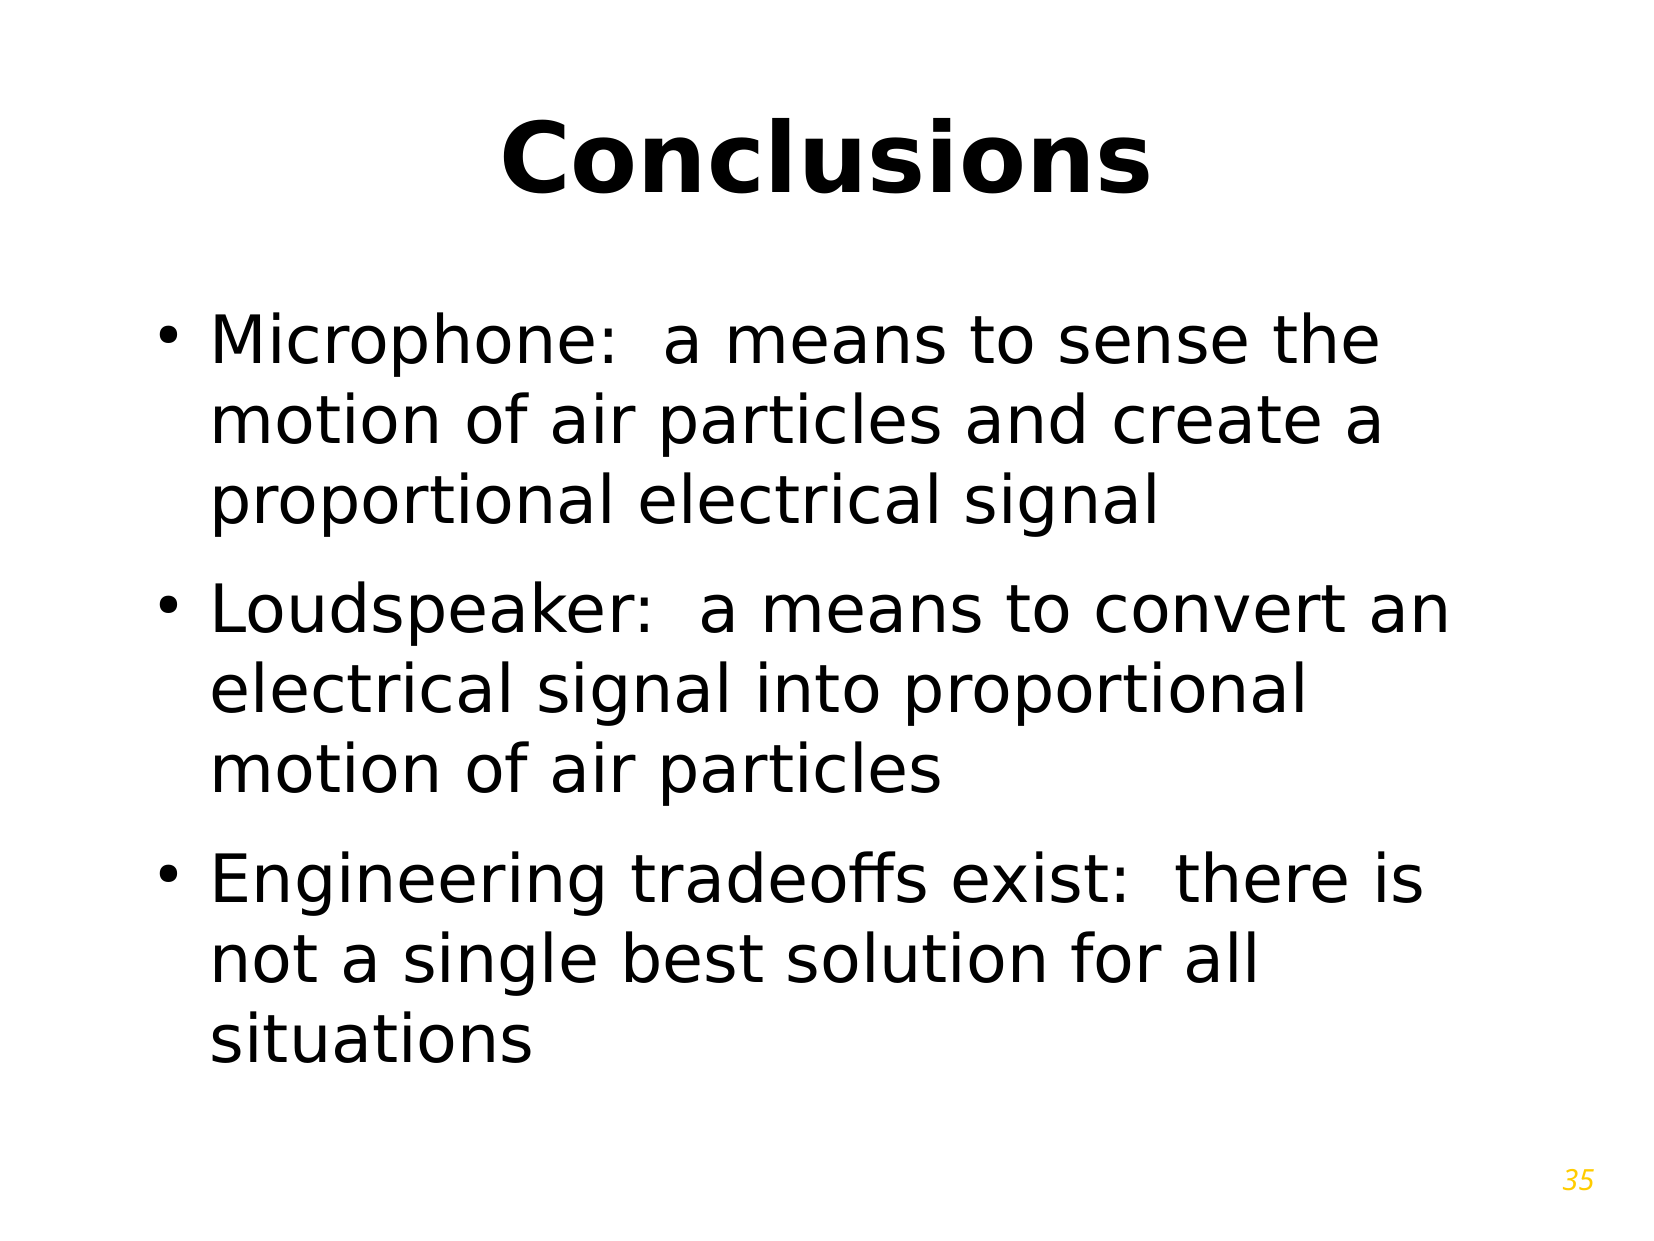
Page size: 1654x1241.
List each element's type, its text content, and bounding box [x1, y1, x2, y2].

title Conclusions [82, 49, 1571, 257]
list Microphone: a means to sense the motion of air particles and create a proportional electrical signal Loudspeaker: a means to convert an electrical signal into proportional motion of air particles Engineering tradeoffs exist: there is not a single best solution for all situations [124, 289, 1571, 1108]
slide_number <skaitlis> [1339, 1153, 1610, 1241]
